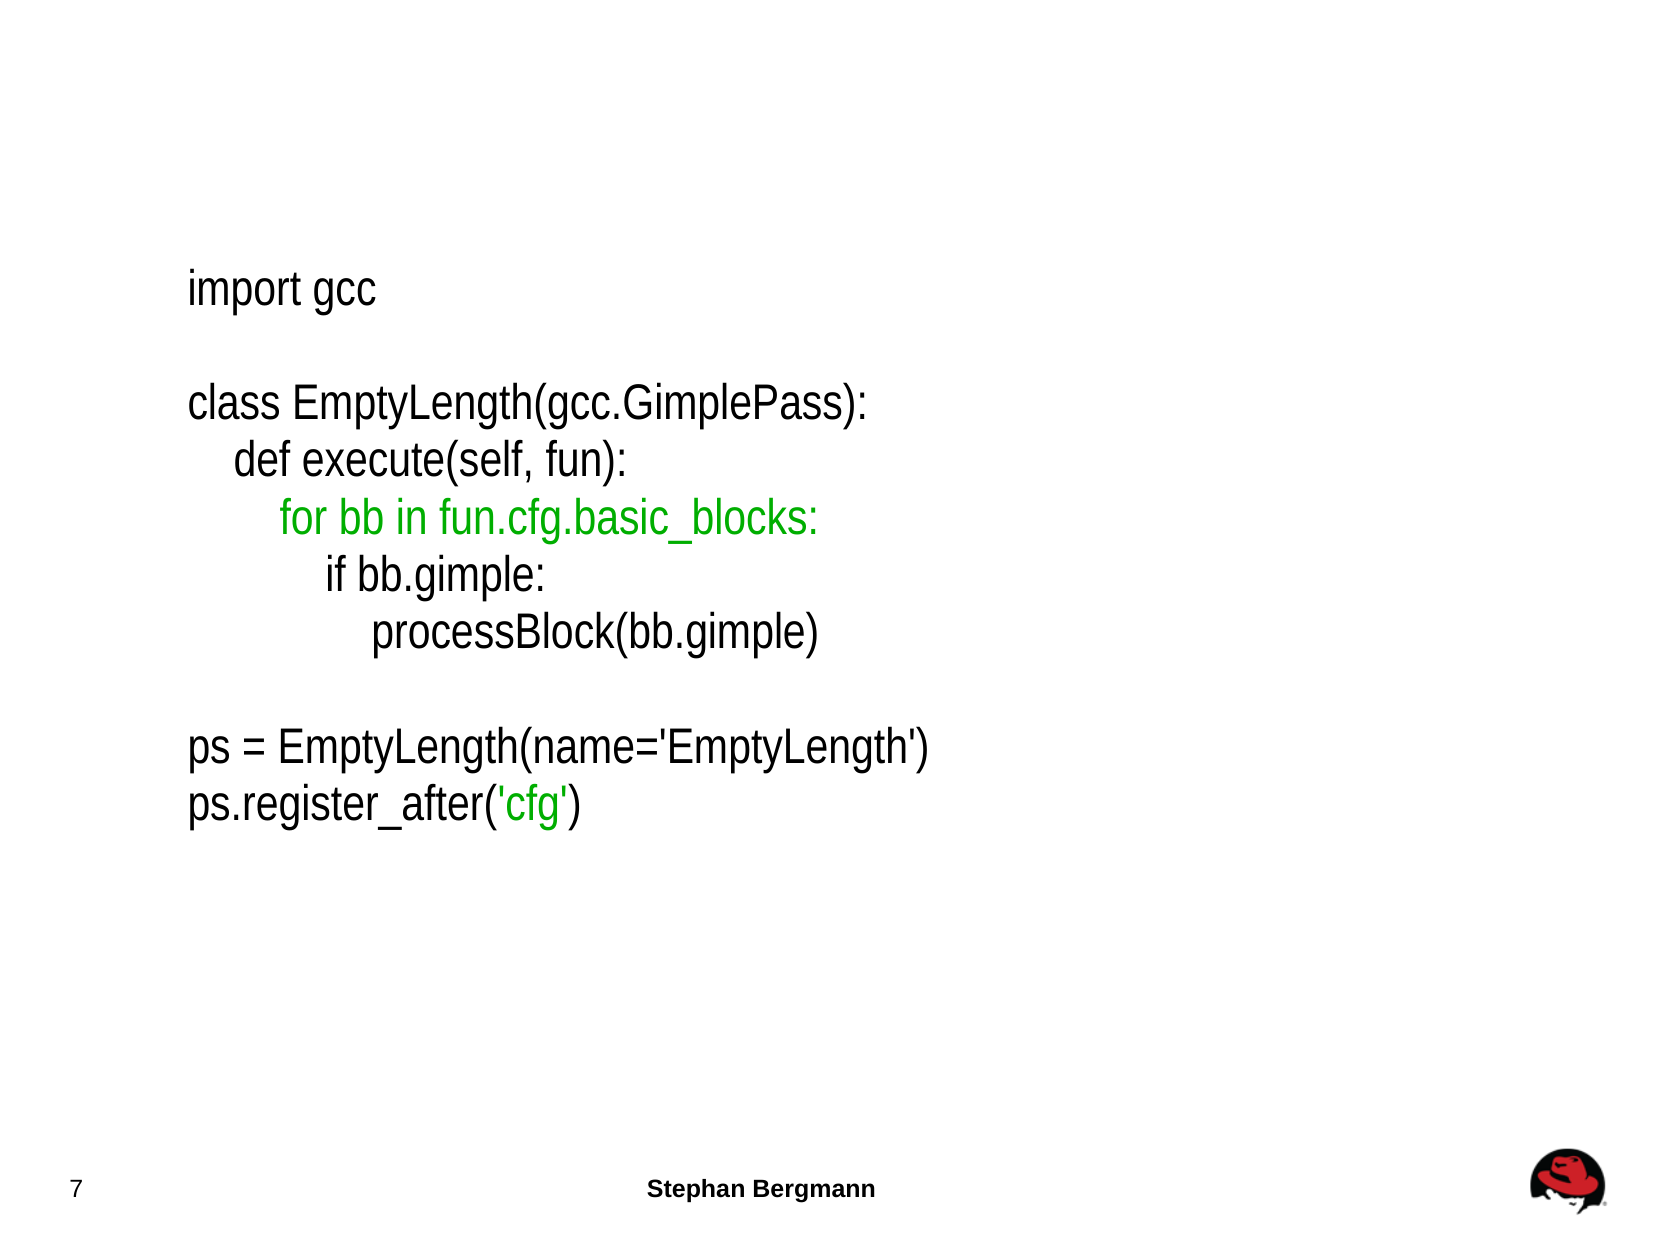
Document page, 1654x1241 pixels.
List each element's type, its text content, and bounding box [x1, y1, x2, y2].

picture [1529, 1146, 1613, 1224]
subtitle import gcc class EmptyLength(gcc.GimplePass): def execute(self, fun): for bb in fun.cfg.basic_blocks: if bb.gimple: processBlock(bb.gimple) ps = EmptyLength(name='EmptyLength') ps.register_after('cfg') [187, 44, 1565, 1045]
